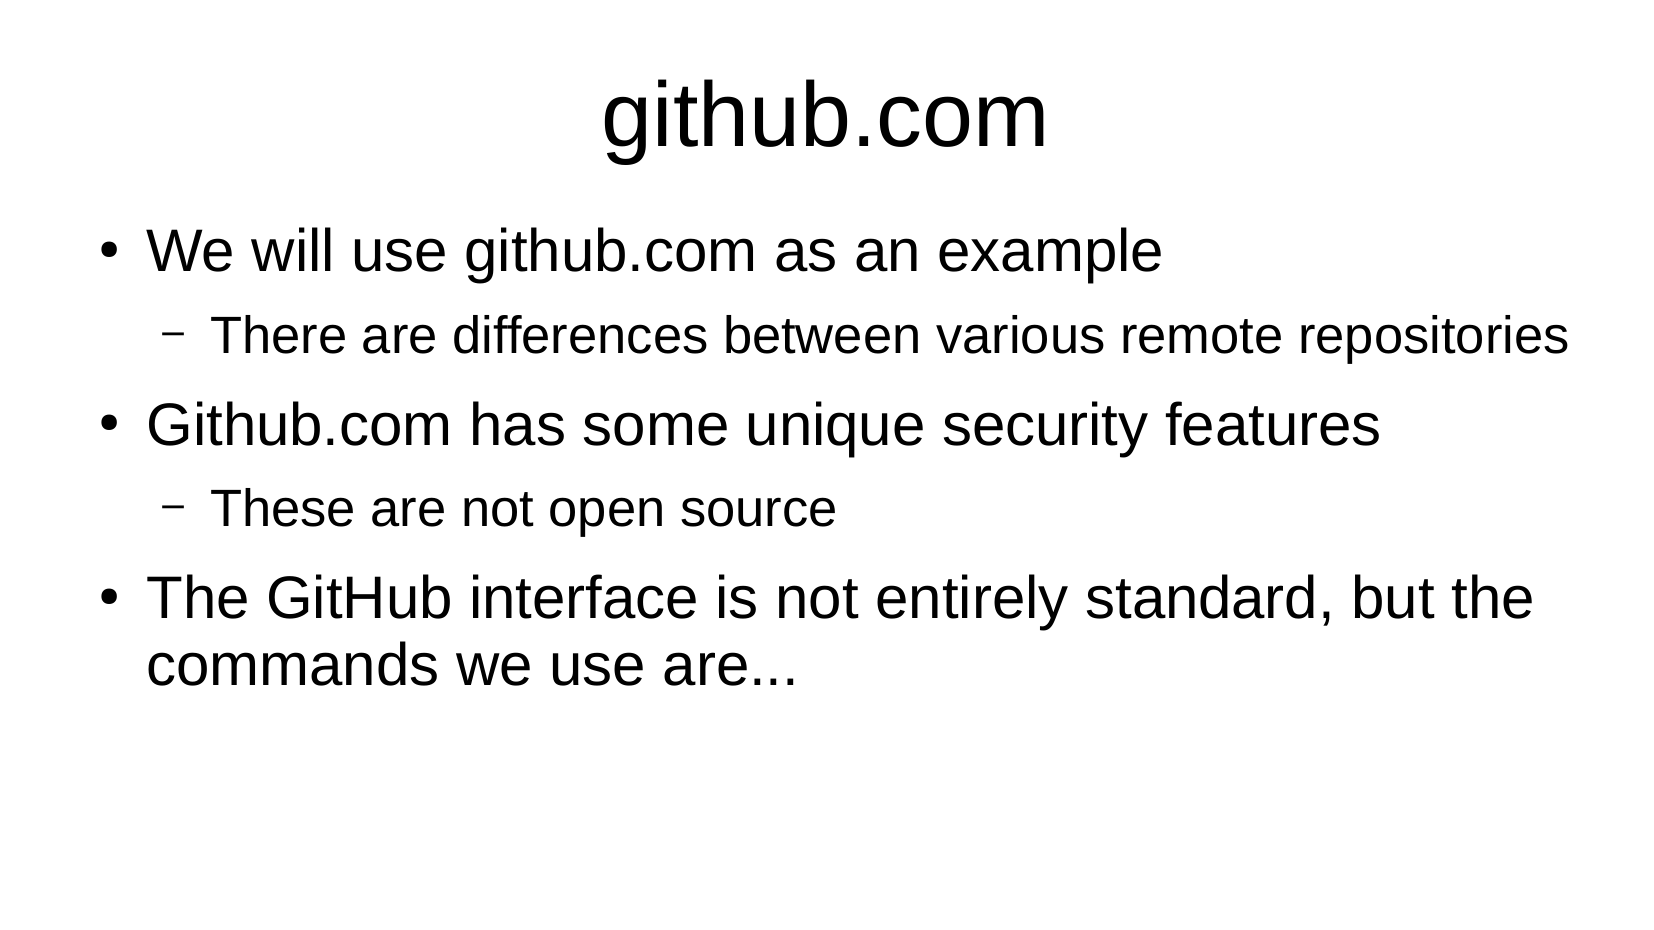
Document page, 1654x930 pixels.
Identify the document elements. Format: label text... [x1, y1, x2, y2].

list We will use github.com as an example There are differences between various remote repositories Github.com has some unique security features These are not open source The GitHub interface is not entirely standard, but the commands we use are... [82, 217, 1571, 757]
title github.com [82, 37, 1571, 193]
